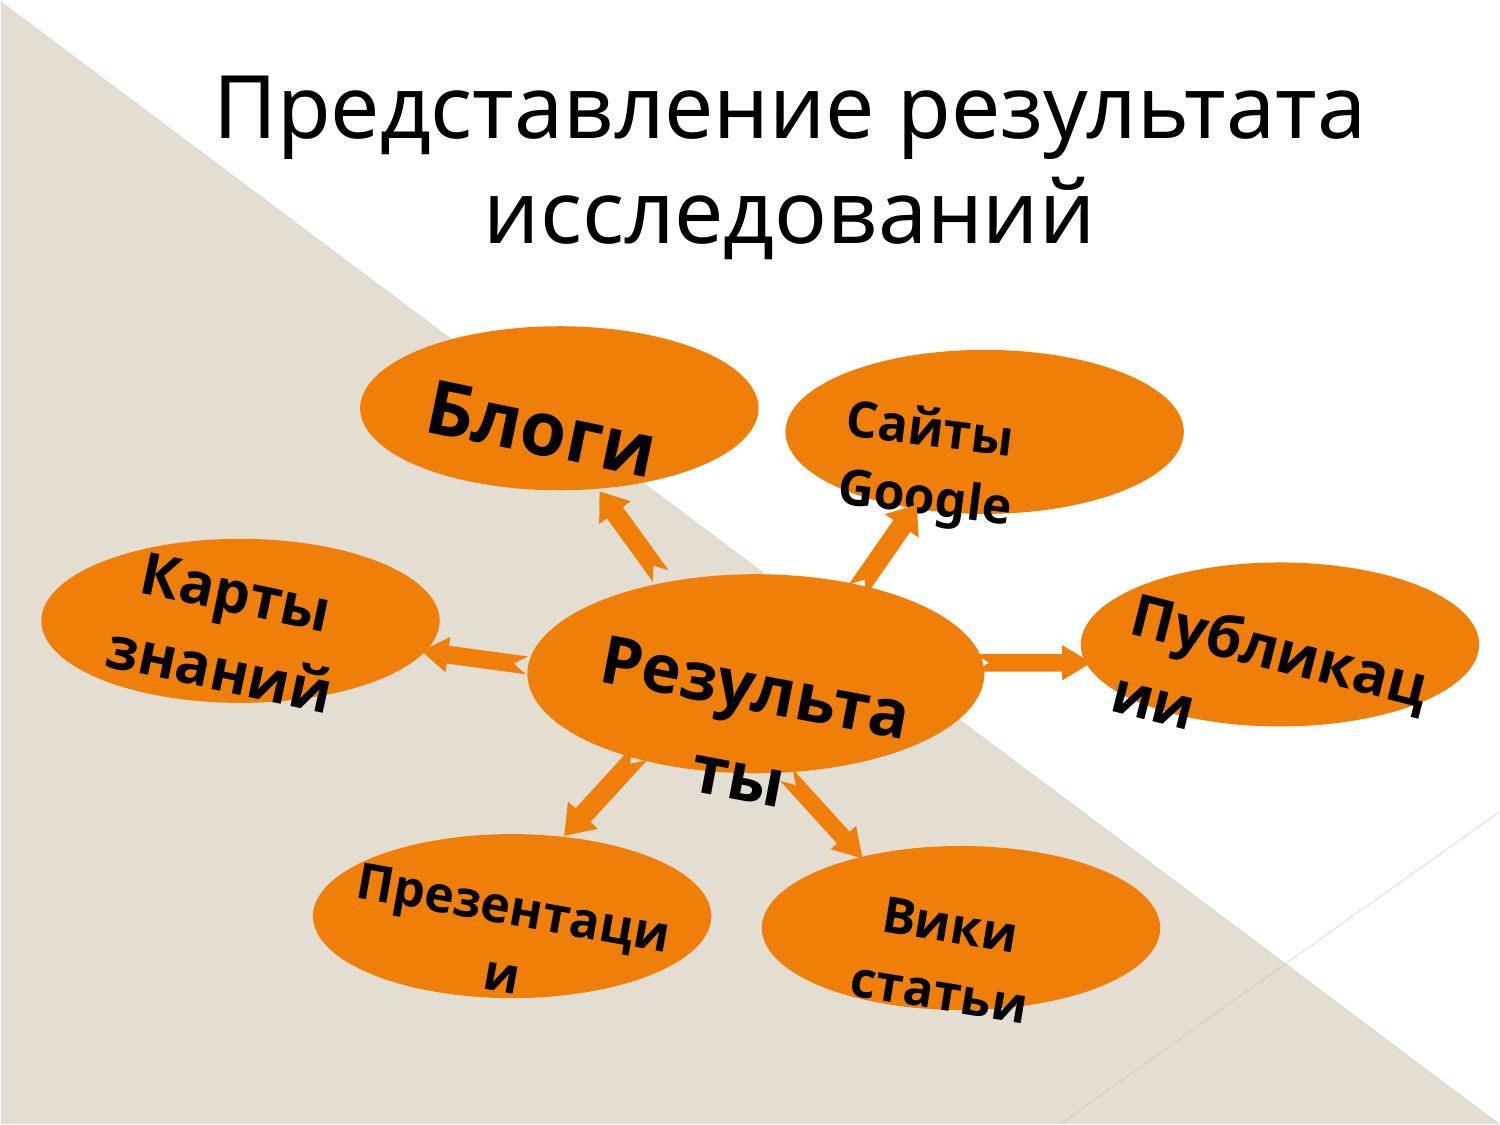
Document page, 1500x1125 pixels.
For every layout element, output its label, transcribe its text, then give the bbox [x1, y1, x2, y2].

text_box [312, 874, 341, 948]
text_box [785, 376, 837, 481]
title Представление результата исследований [75, 43, 1425, 274]
text_box Результаты [545, 597, 951, 862]
text_box [599, 504, 1122, 734]
text_box Сайты Google [818, 373, 1175, 566]
text_box [399, 457, 560, 491]
text_box [830, 845, 1161, 989]
text_box [41, 563, 98, 668]
text_box [843, 349, 1184, 463]
text_box Карты знаний [72, 515, 385, 744]
text_box Публикации [1087, 563, 1461, 815]
text_box [527, 610, 579, 723]
text_box Вики статьи [782, 857, 1108, 1056]
text_box Блоги [381, 338, 704, 515]
text_box [761, 878, 803, 969]
text_box [599, 499, 669, 582]
text_box [412, 799, 712, 958]
text_box [1178, 562, 1480, 688]
text_box [435, 326, 759, 471]
text_box [360, 359, 400, 446]
text_box [225, 538, 529, 687]
text_box Презентации [321, 834, 695, 1046]
